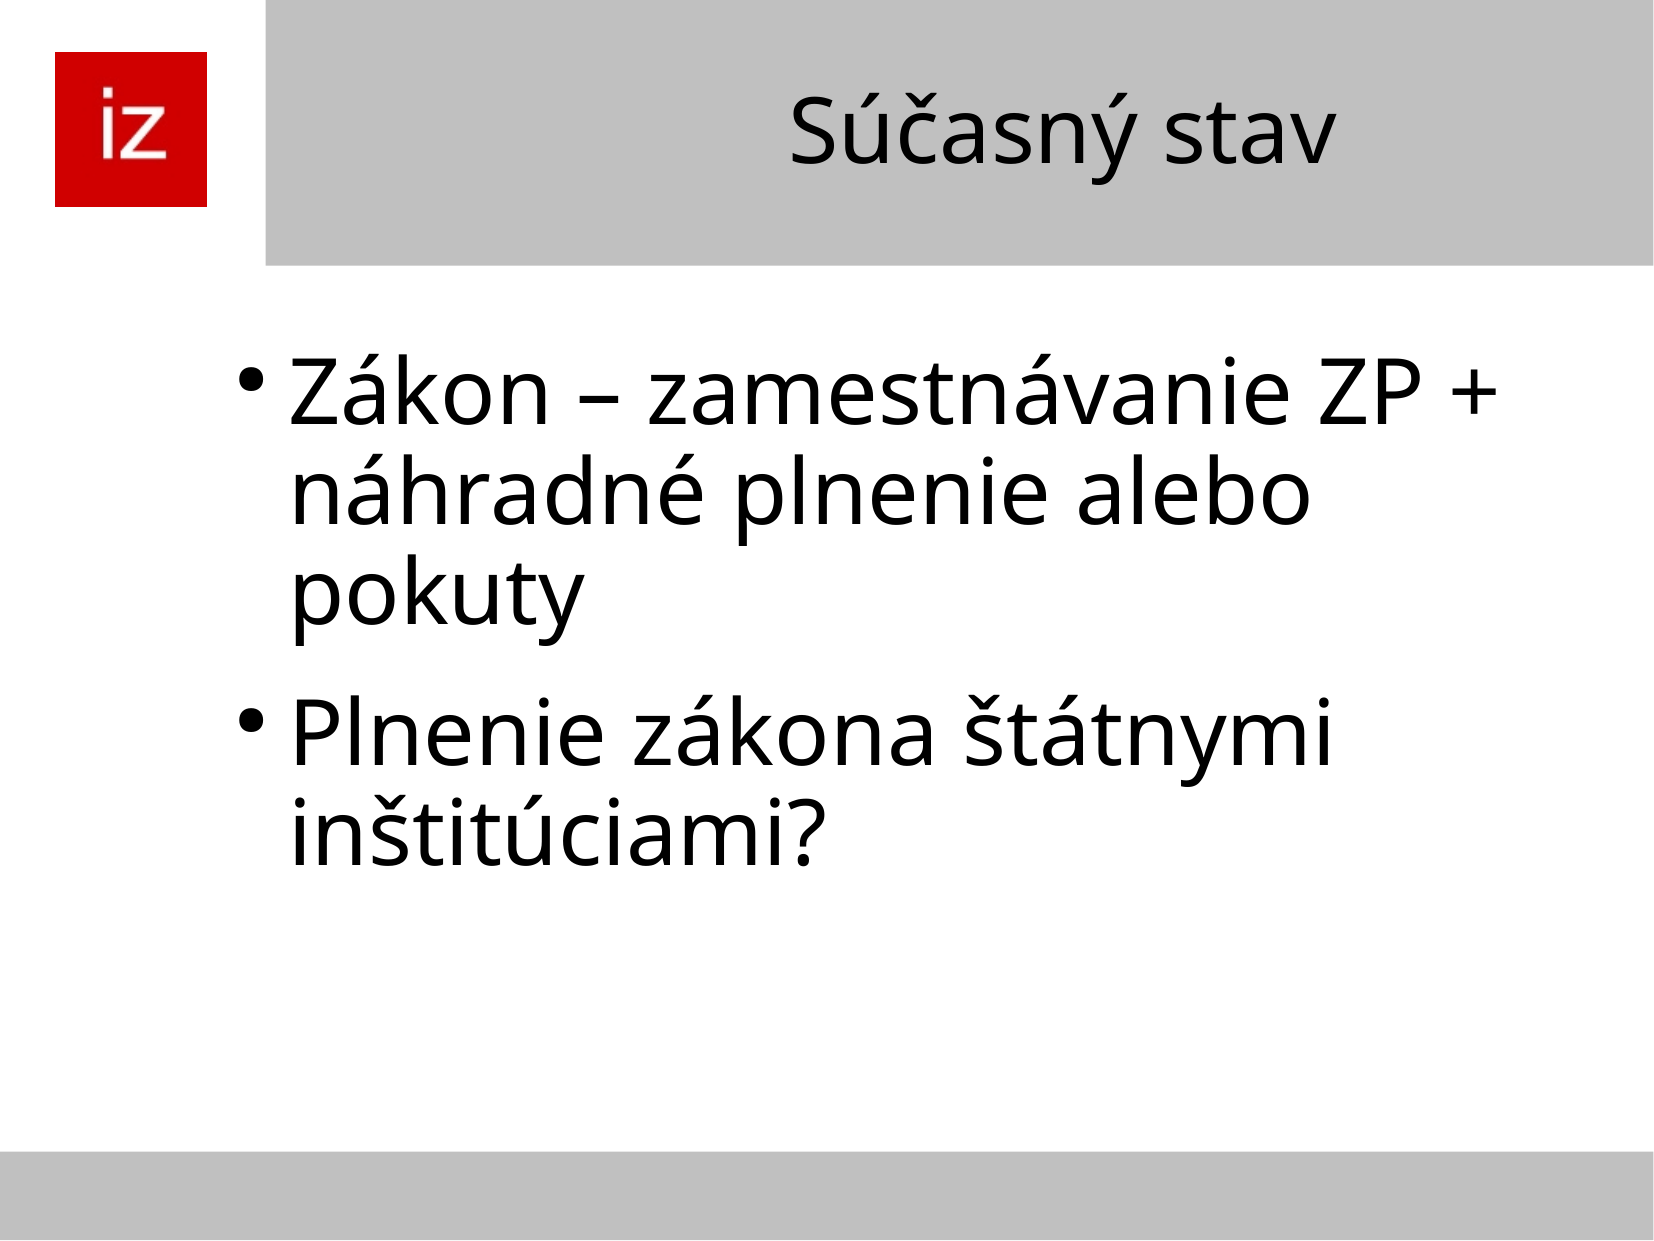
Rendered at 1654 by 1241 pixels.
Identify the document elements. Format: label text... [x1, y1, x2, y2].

list Zákon – zamestnávanie ZP + náhradné plnenie alebo pokuty Plnenie zákona štátnymi inštitúciami? [121, 344, 1533, 1126]
picture [55, 52, 207, 207]
title Súčasný stav [561, 29, 1565, 237]
